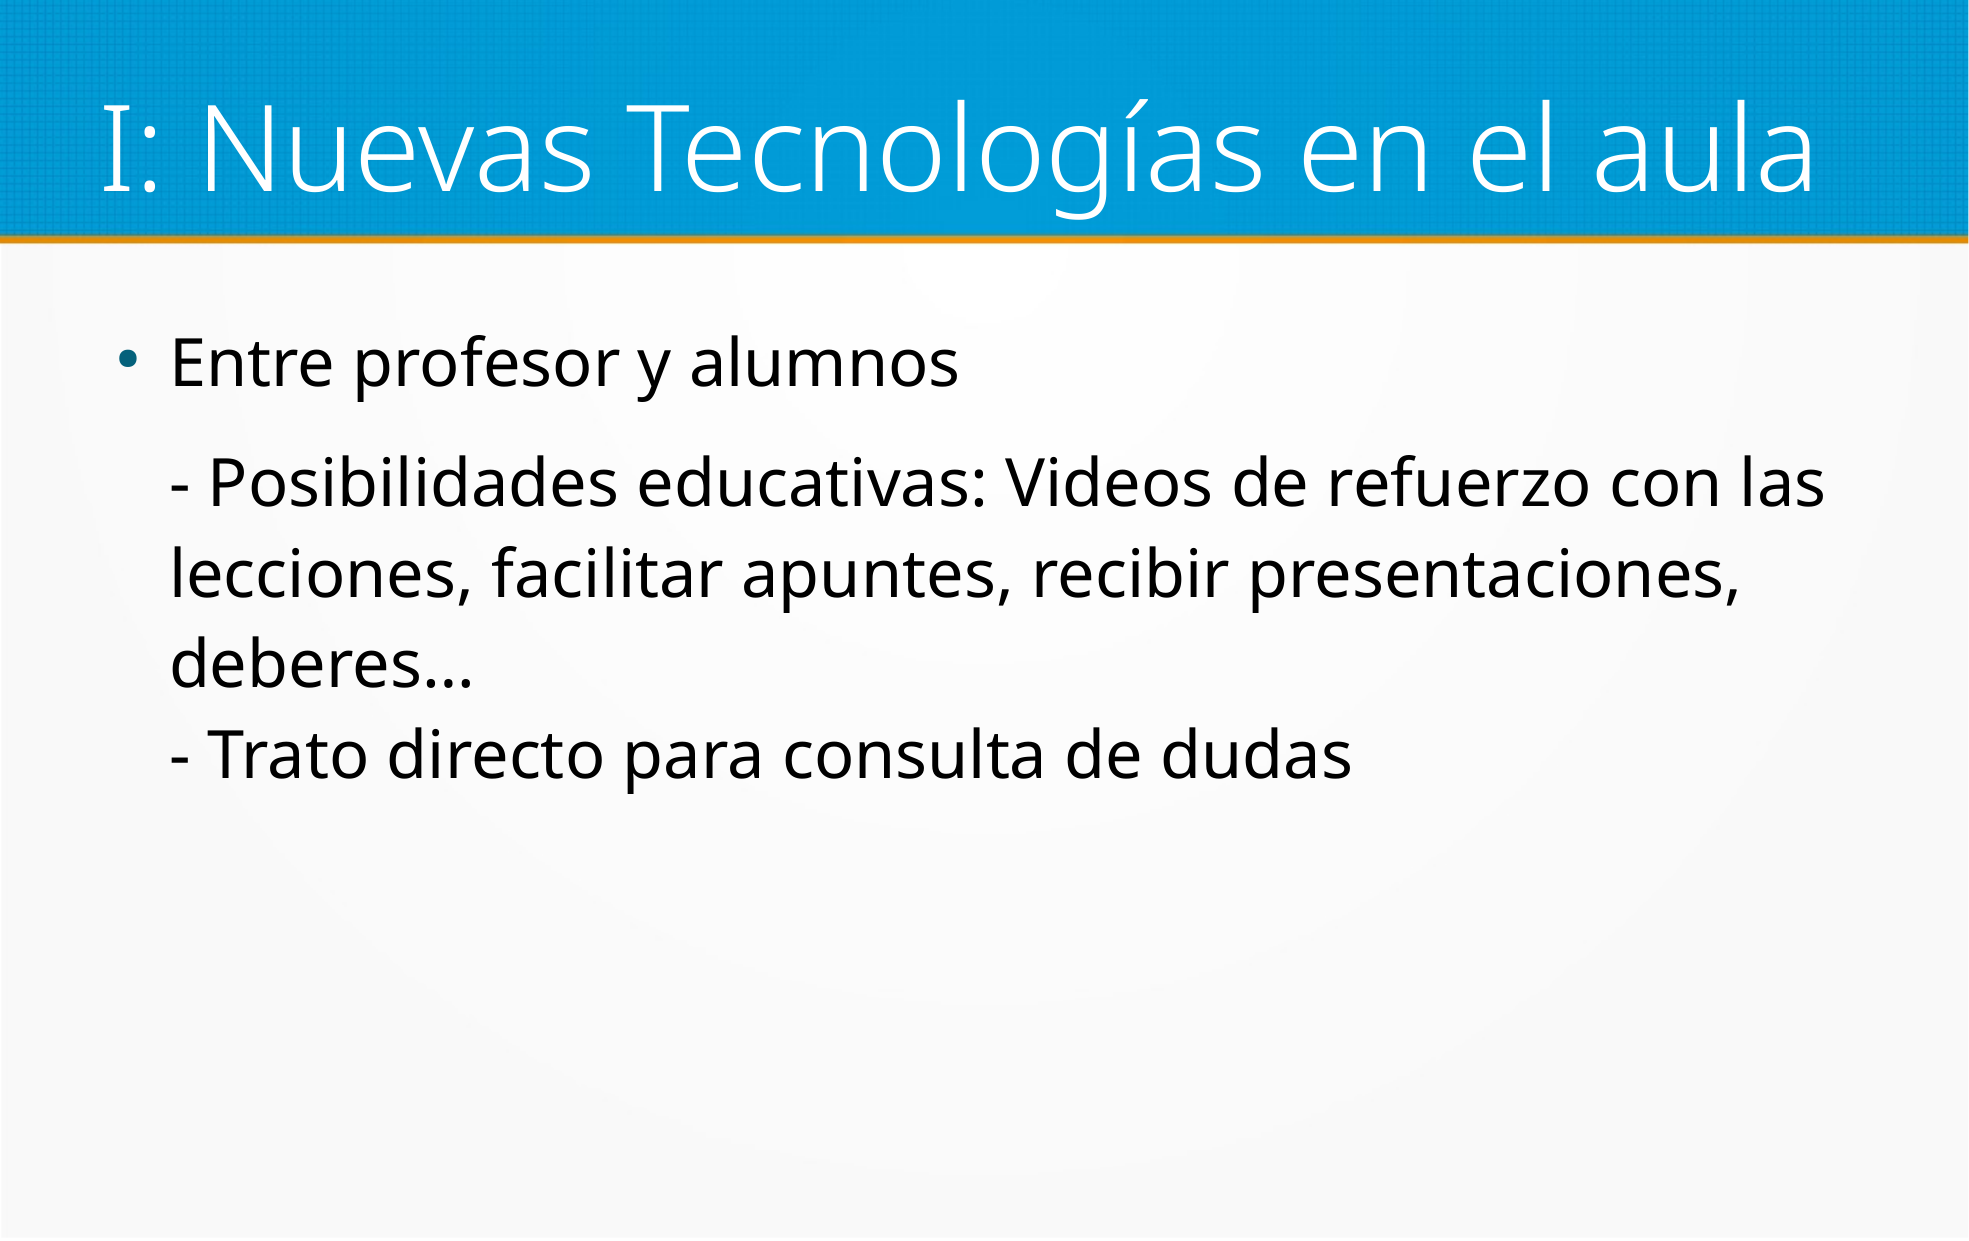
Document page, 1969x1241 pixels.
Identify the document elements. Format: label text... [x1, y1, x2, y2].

title I: Nuevas Tecnologías en el aula [98, 19, 1870, 227]
picture [0, 233, 1969, 1241]
list Entre profesor y alumnos - Posibilidades educativas: Videos de refuerzo con las lecciones, facilitar apuntes, recibir presentaciones, deberes… - Trato directo para consulta de dudas [98, 315, 1861, 1081]
